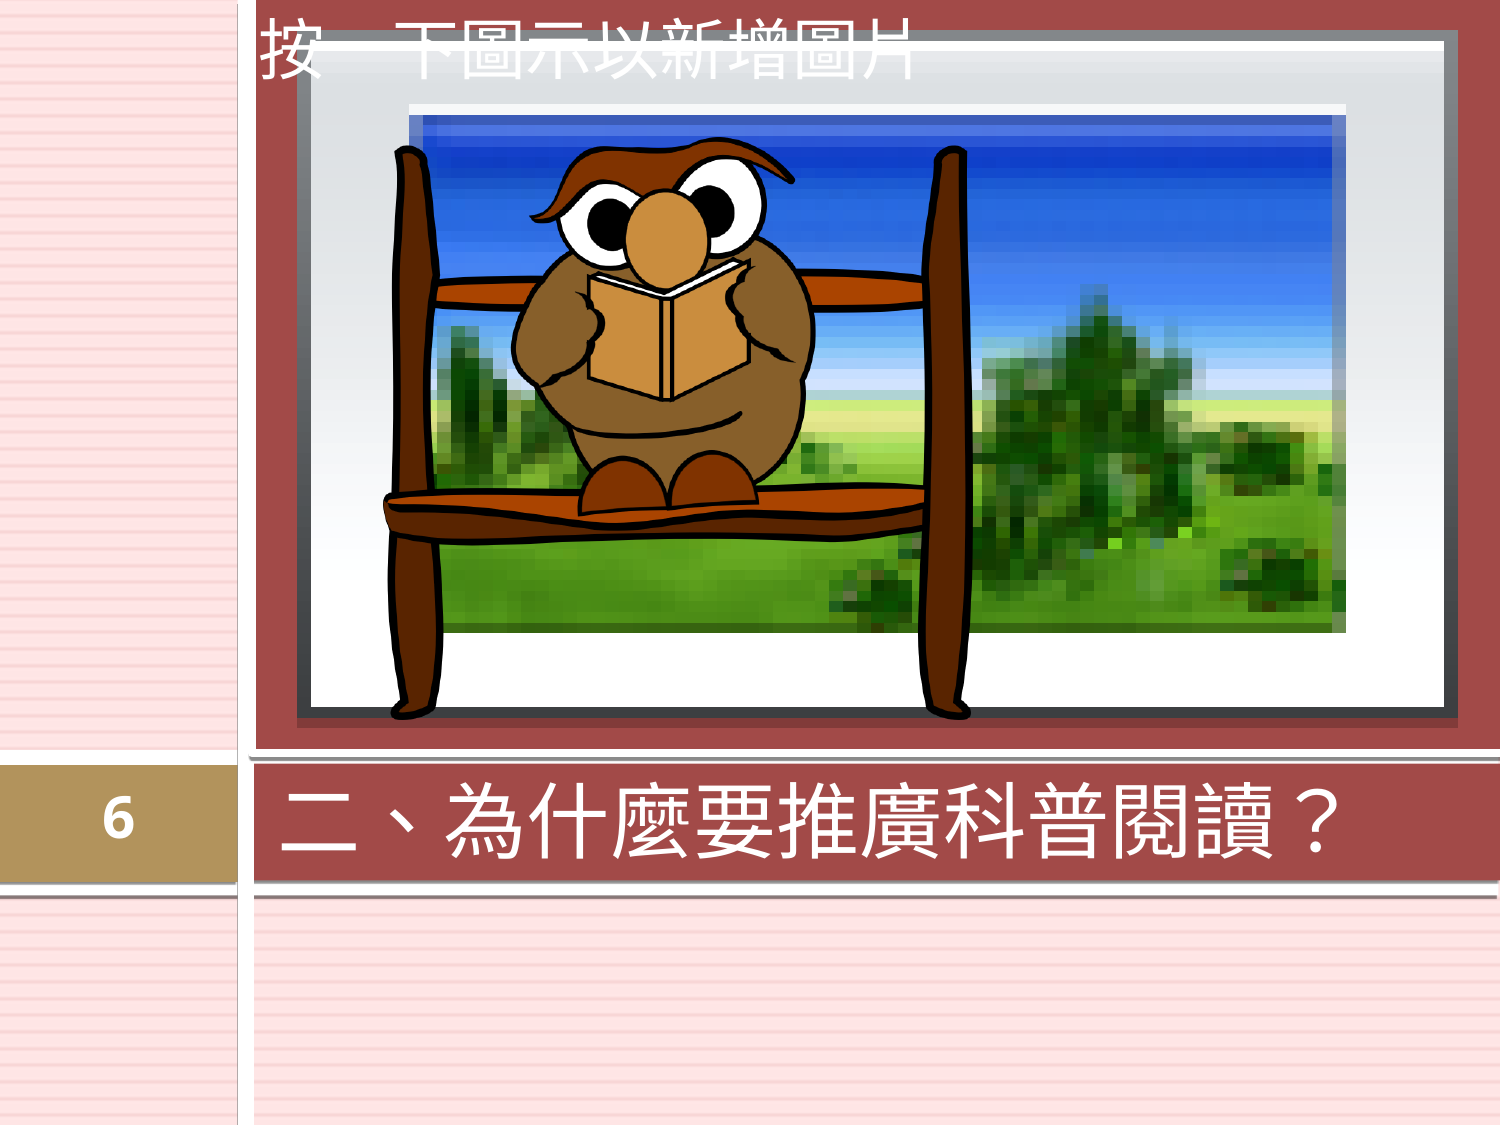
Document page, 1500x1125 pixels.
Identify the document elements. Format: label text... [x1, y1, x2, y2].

picture [256, 0, 1500, 750]
title 二、為什麼要推廣科普閱讀？ [262, 763, 1463, 875]
slide_number <編號> [0, 765, 238, 875]
picture [0, 900, 237, 1125]
picture [0, 0, 237, 749]
picture [254, 881, 1500, 1125]
